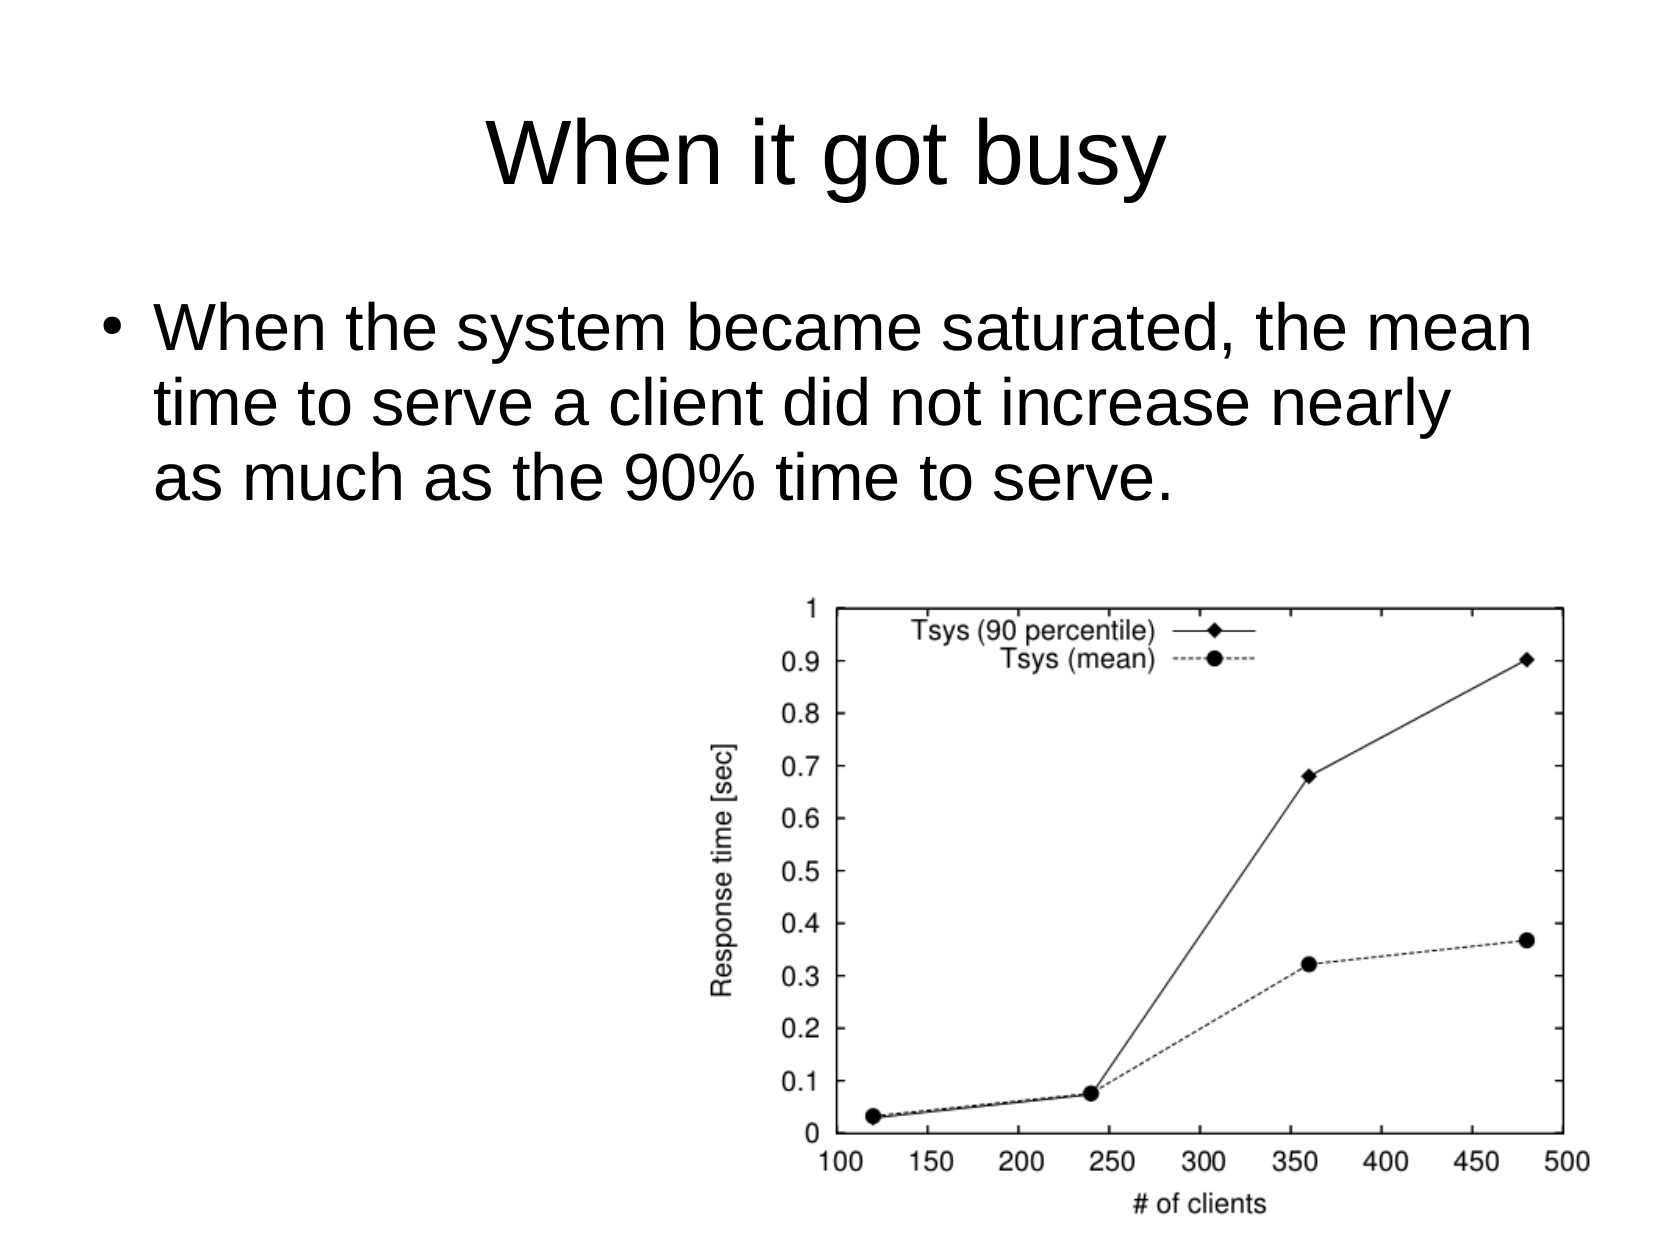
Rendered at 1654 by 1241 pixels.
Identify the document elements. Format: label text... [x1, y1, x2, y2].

picture [675, 524, 1649, 1221]
title When it got busy [82, 49, 1571, 257]
list When the system became saturated, the mean time to serve a client did not increase nearly as much as the 90% time to serve. [82, 290, 1538, 1010]
